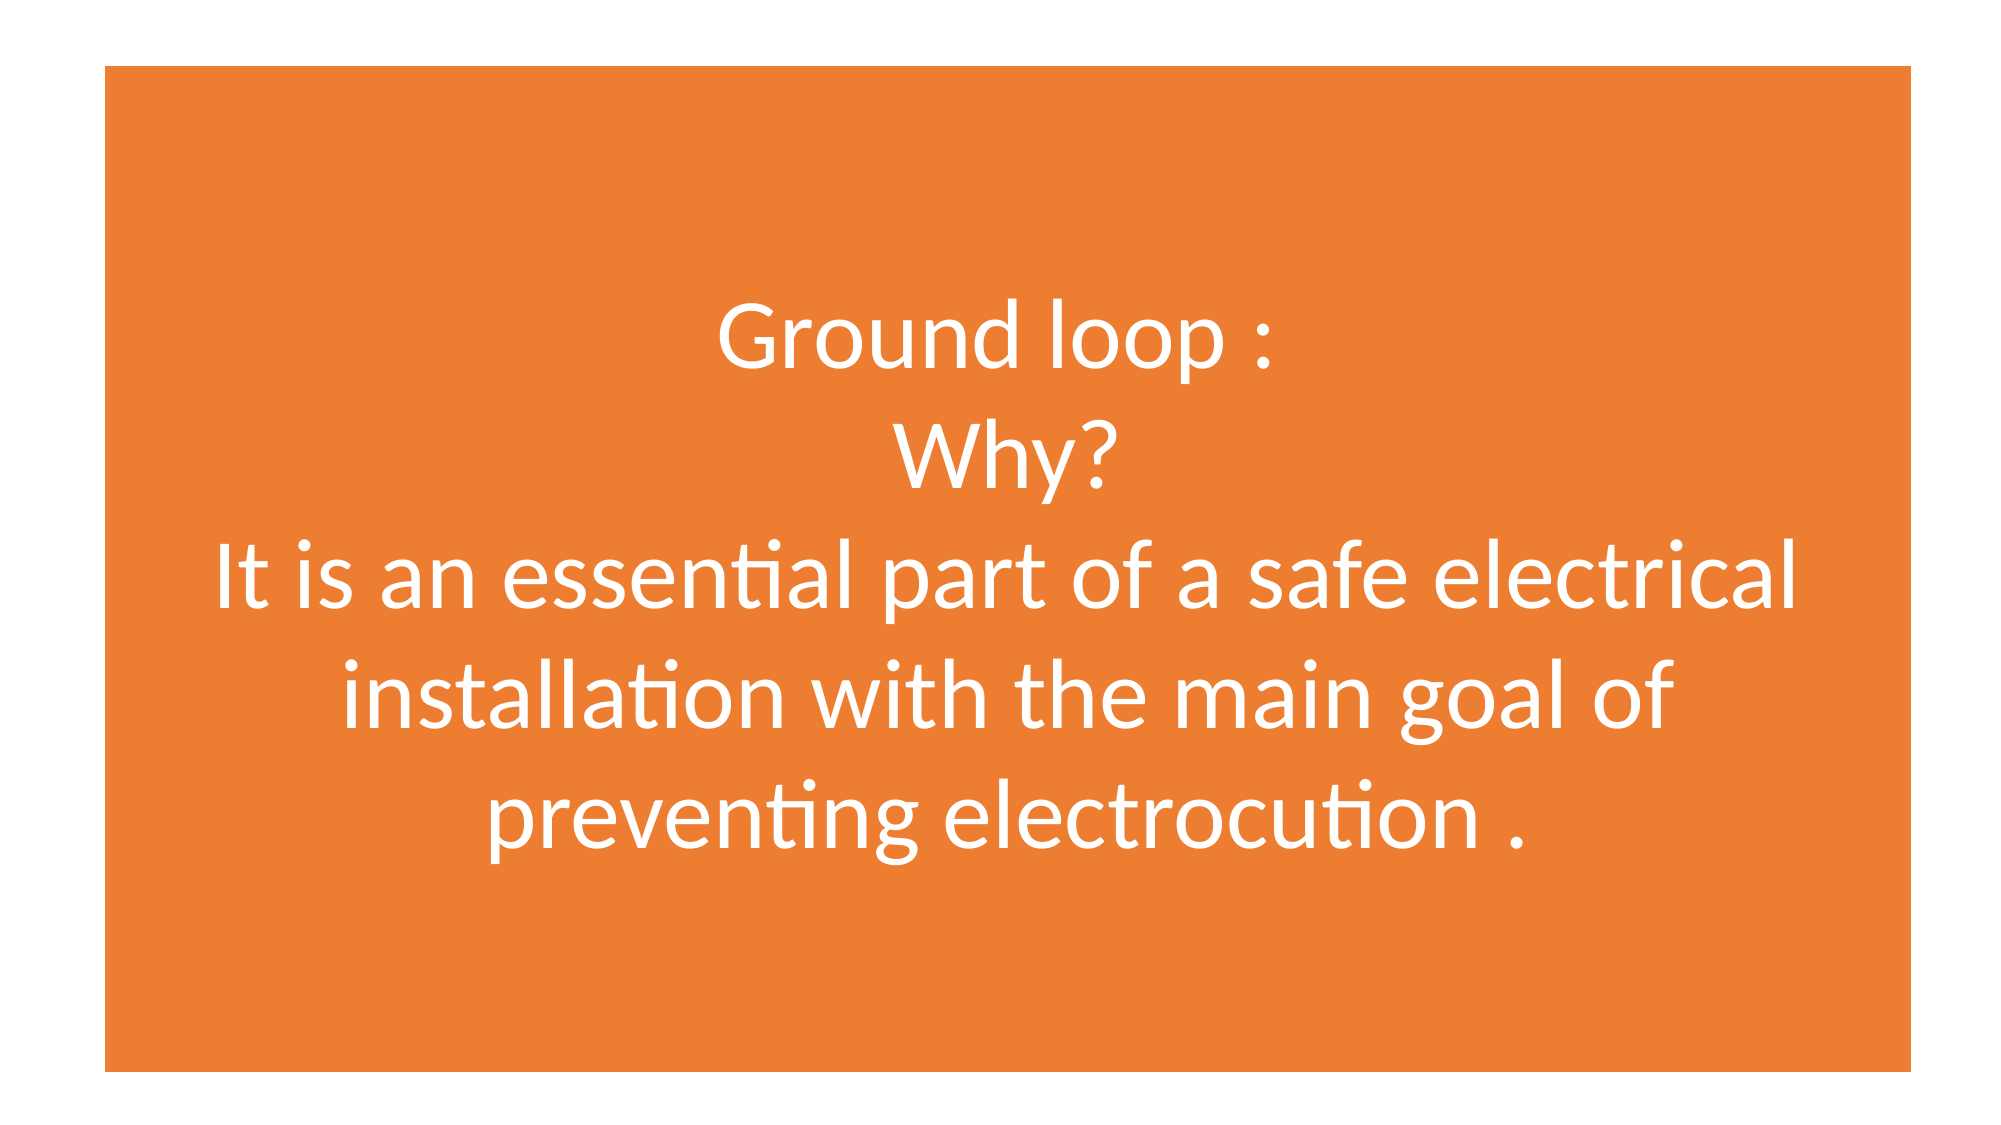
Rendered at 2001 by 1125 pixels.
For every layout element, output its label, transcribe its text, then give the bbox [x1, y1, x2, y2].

text_box Ground loop : Why? It is an essential part of a safe electrical installation with the main goal of preventing electrocution . [103, 64, 1912, 1073]
